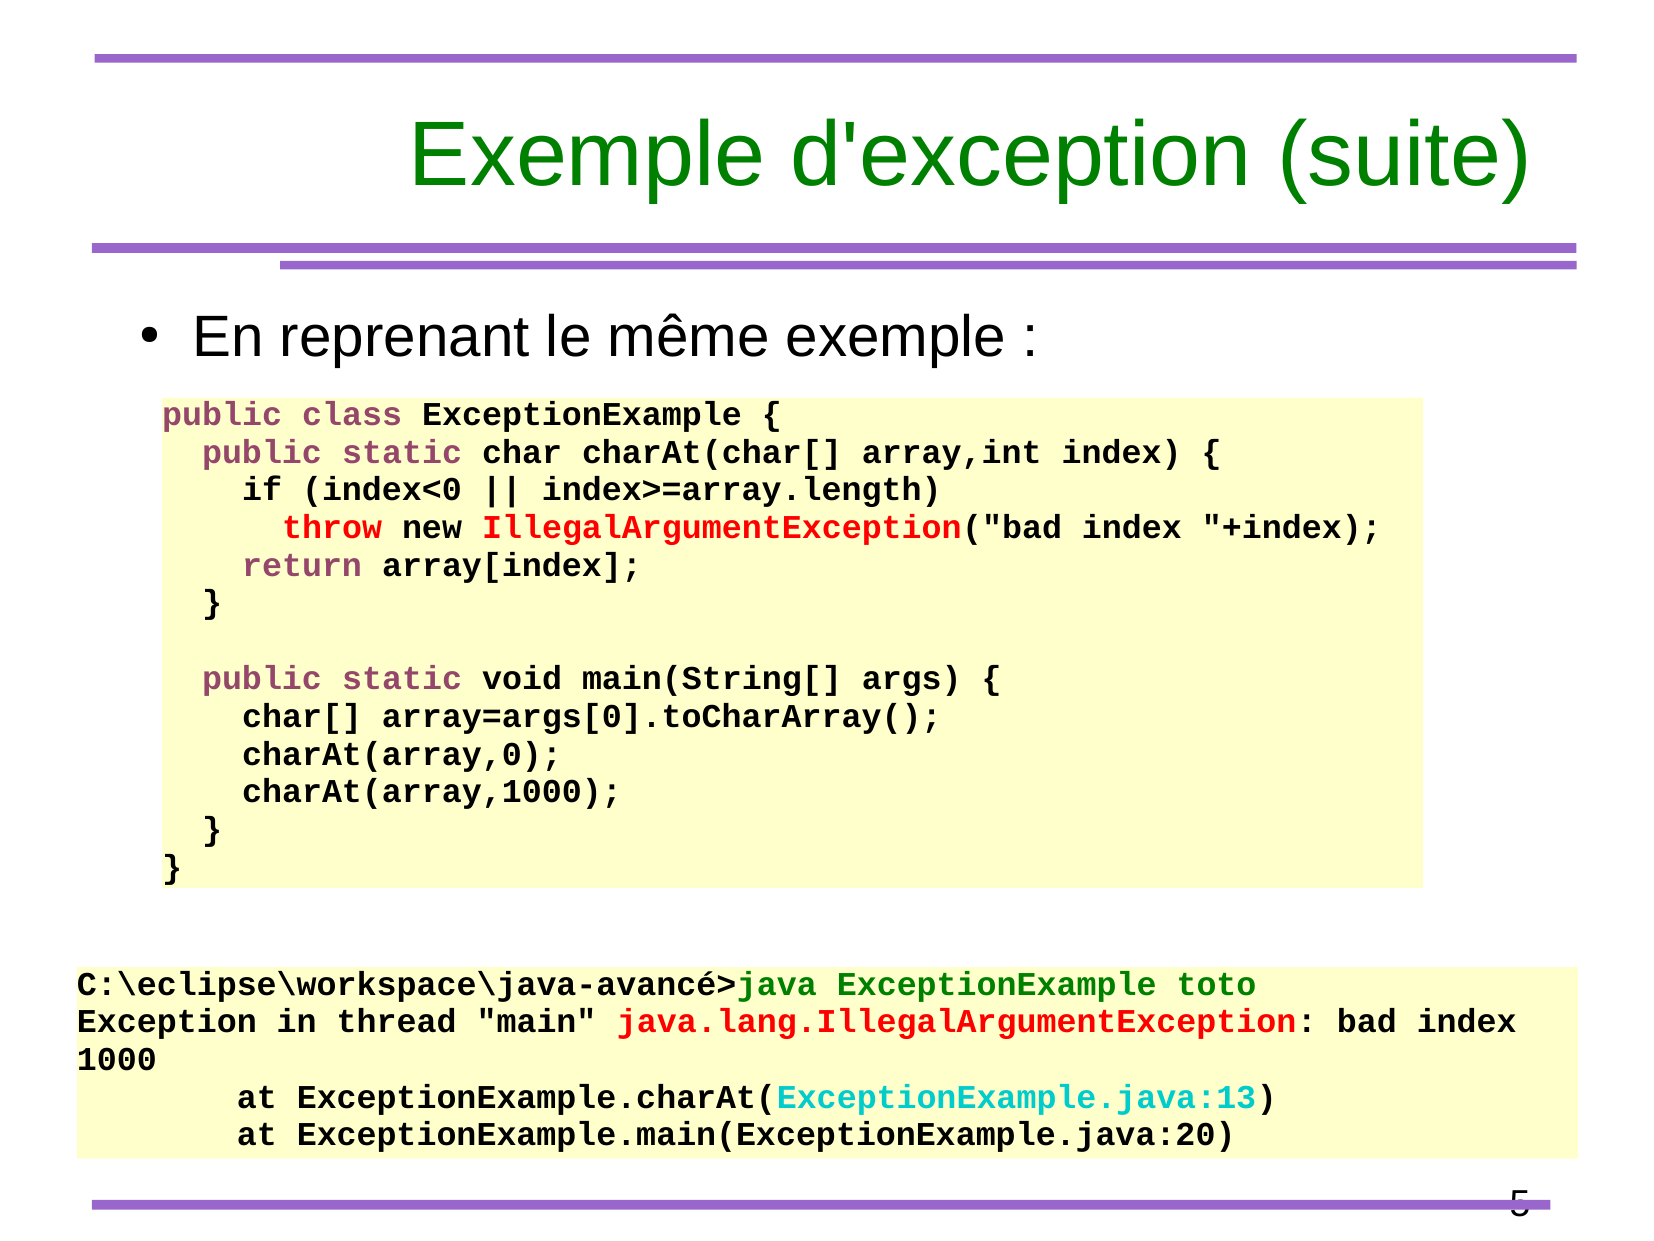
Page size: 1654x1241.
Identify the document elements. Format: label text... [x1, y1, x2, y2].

text_box C:\eclipse\workspace\java-avancé>java ExceptionExample toto Exception in thread "main" java.lang.IllegalArgumentException: bad index 1000 at ExceptionExample.charAt(ExceptionExample.java:13) at ExceptionExample.main(ExceptionExample.java:20) [76, 967, 1578, 1159]
list En reprenant le même exemple : [121, 303, 1534, 399]
text_box public class ExceptionExample { public static char charAt(char[] array,int index) { if (index<0 || index>=array.length) throw new IllegalArgumentException("bad index "+index); return array[index]; } public static void main(String[] args) { char[] array=args[0].toCharArray(); charAt(array,0); charAt(array,1000); } } [162, 397, 1424, 889]
title Exemple d'exception (suite) [121, 49, 1534, 257]
